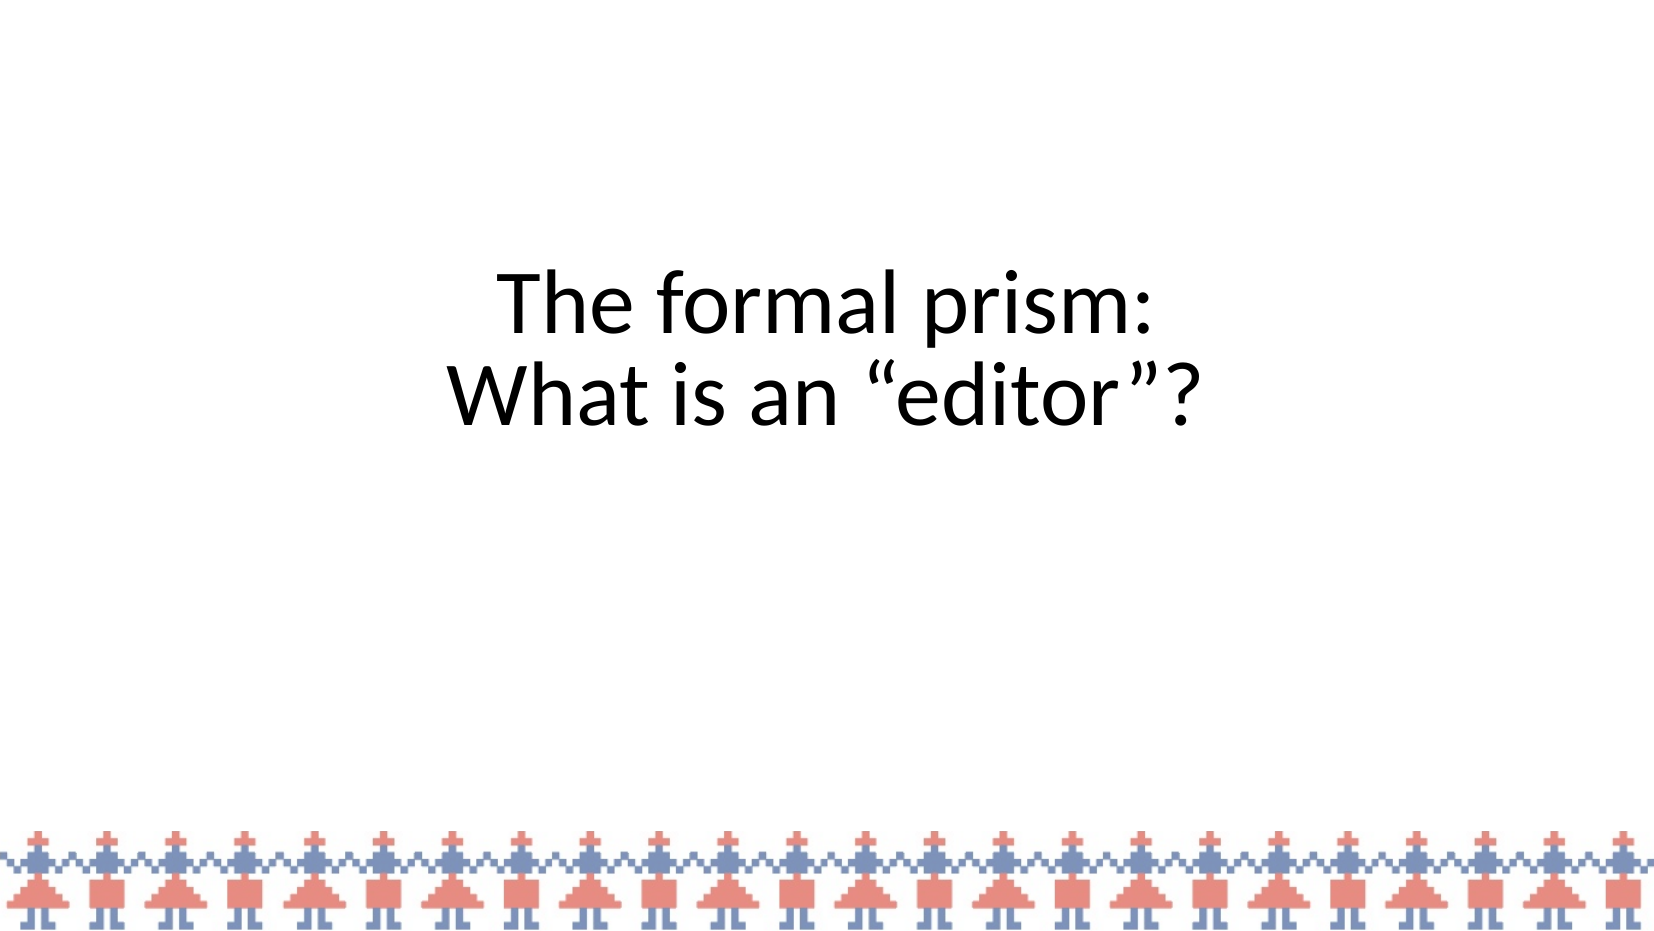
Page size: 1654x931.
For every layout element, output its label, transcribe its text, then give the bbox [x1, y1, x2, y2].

title The formal prism: What is an “editor”? [82, 265, 1571, 449]
